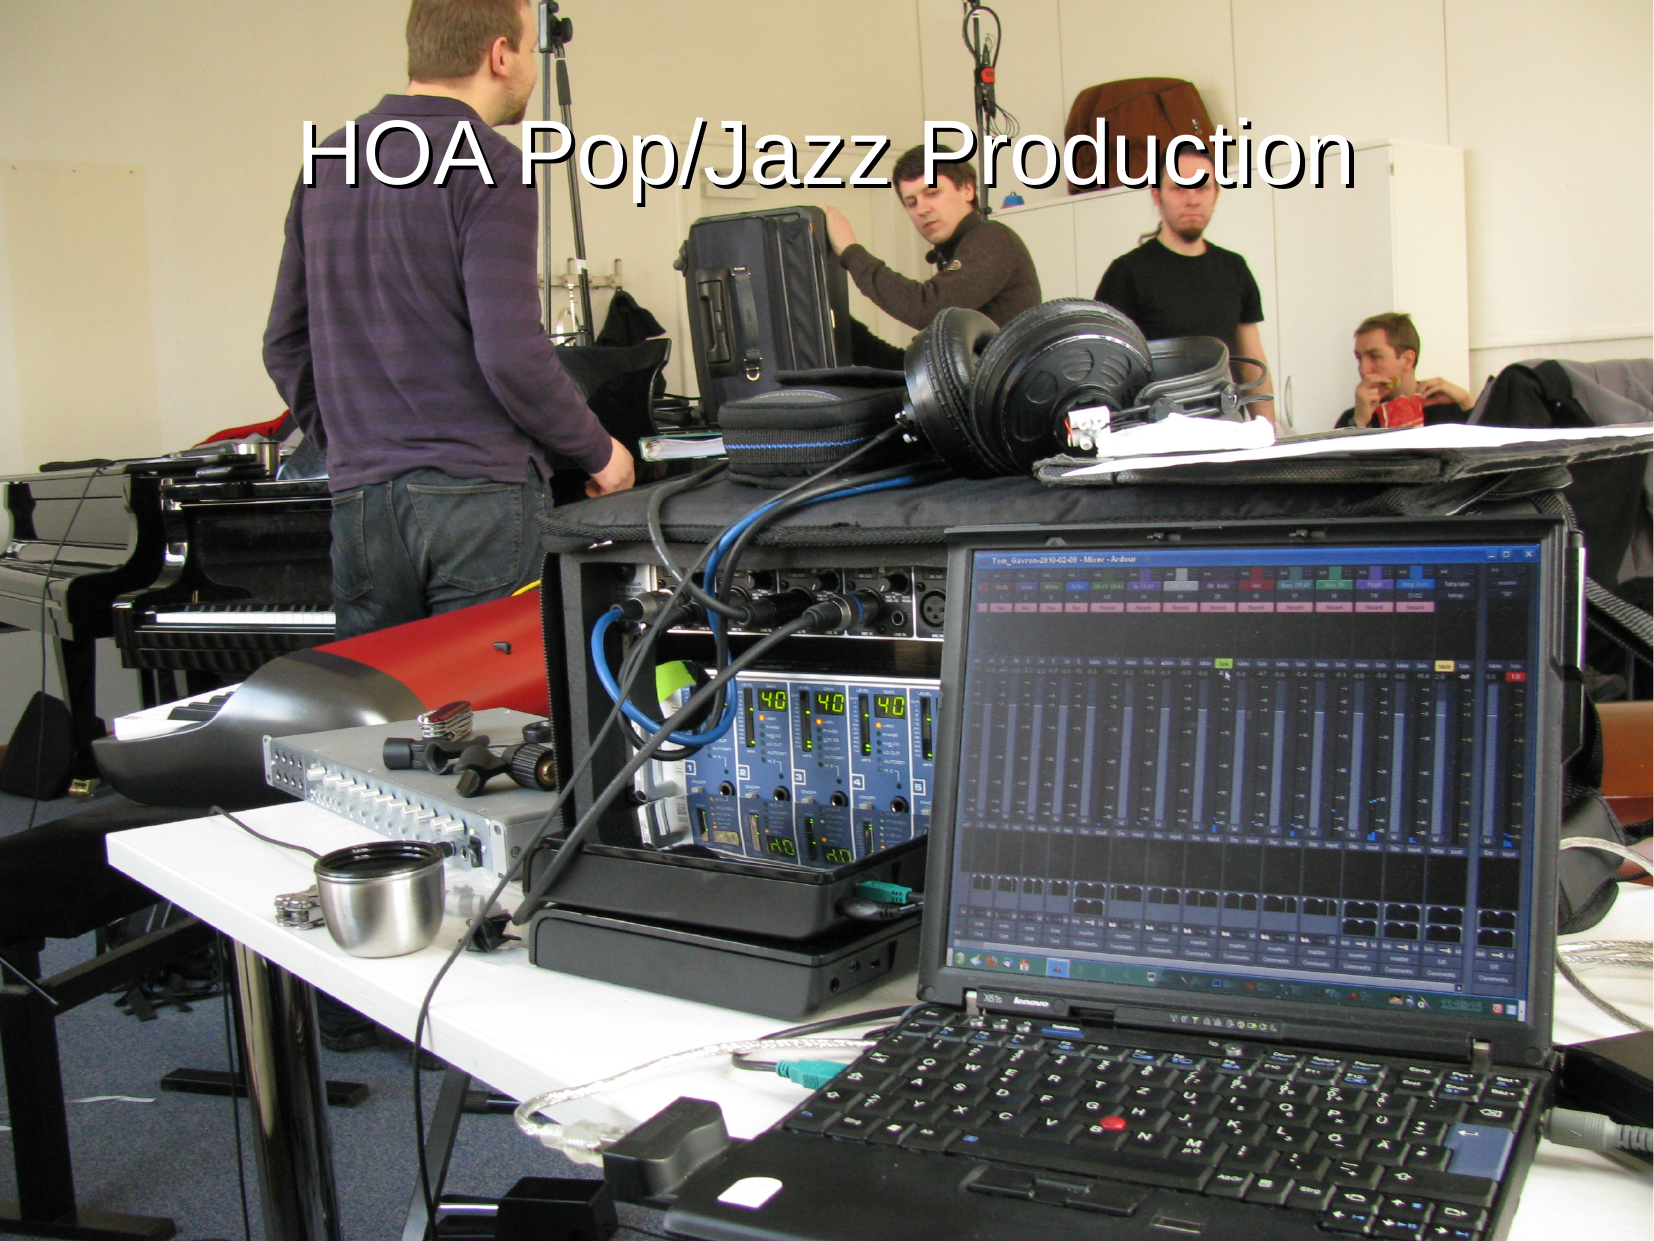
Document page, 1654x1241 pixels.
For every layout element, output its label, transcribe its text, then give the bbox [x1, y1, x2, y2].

picture [0, 0, 1654, 1241]
title HOA Pop/Jazz Production [82, 49, 1571, 257]
